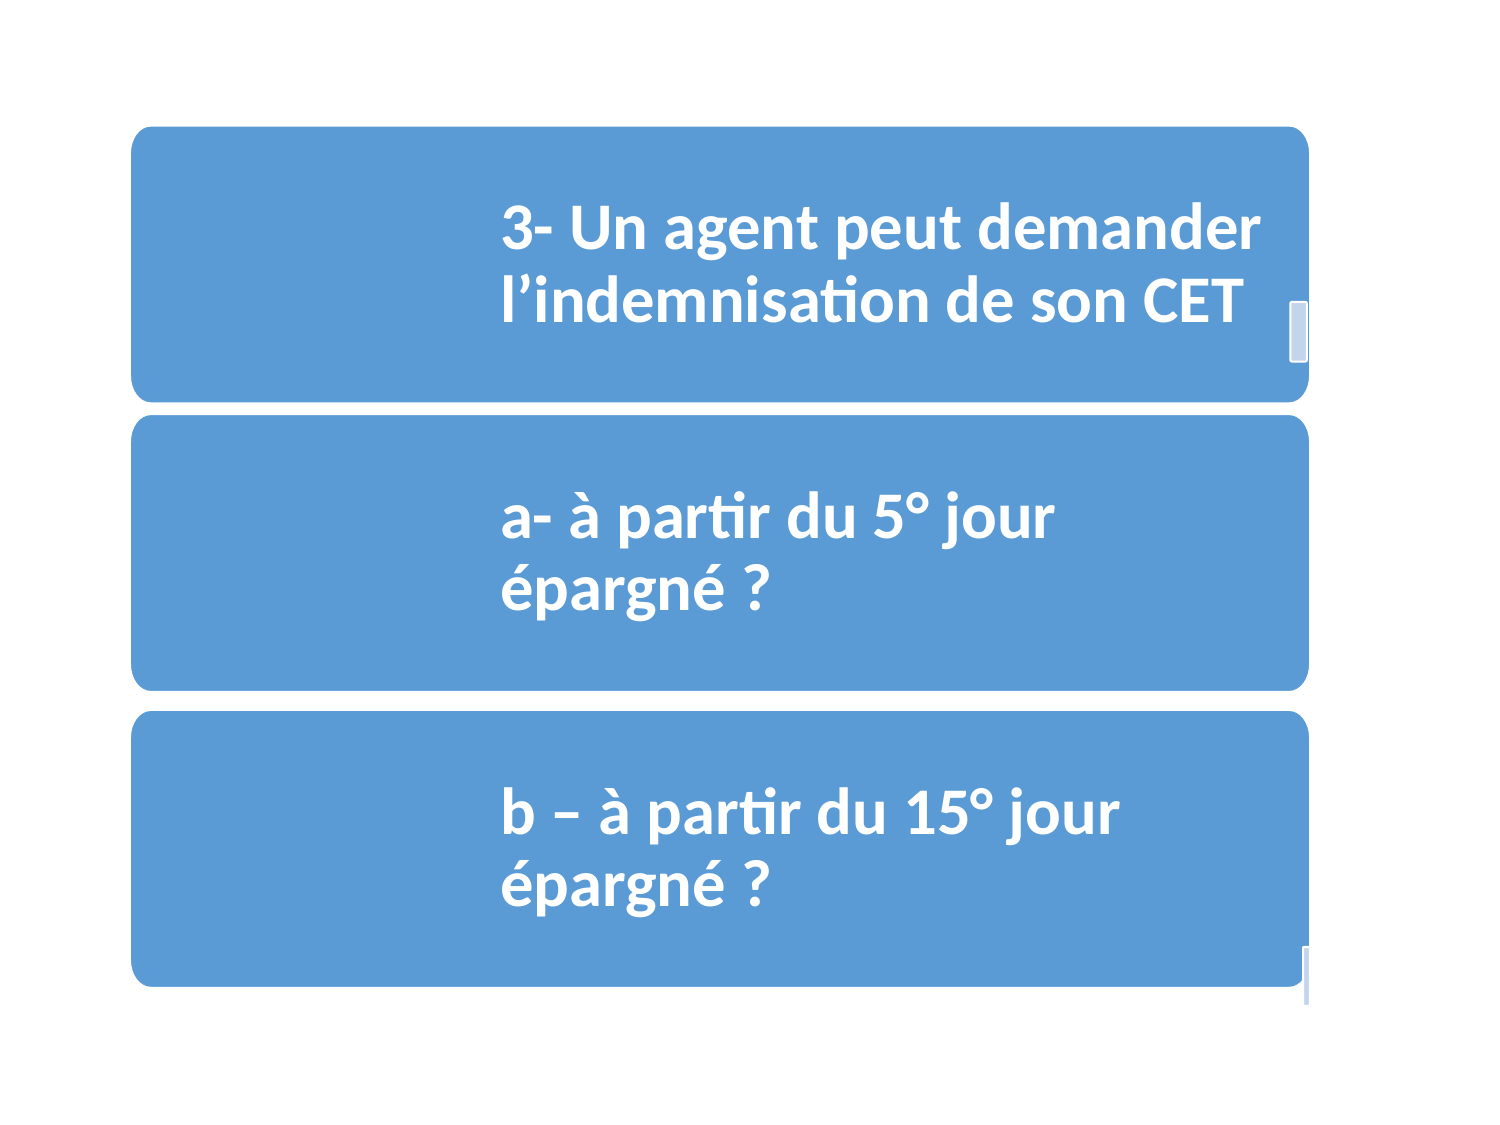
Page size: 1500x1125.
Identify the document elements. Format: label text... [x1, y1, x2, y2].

text_box b – à partir du 15° jour épargné ? [129, 709, 1311, 988]
text_box a- à partir du 5° jour épargné ? [129, 414, 1311, 692]
text_box 3- Un agent peut demander l’indemnisation de son CET [129, 125, 1311, 404]
text_box [1290, 301, 1307, 362]
text_box [1303, 947, 1310, 1006]
